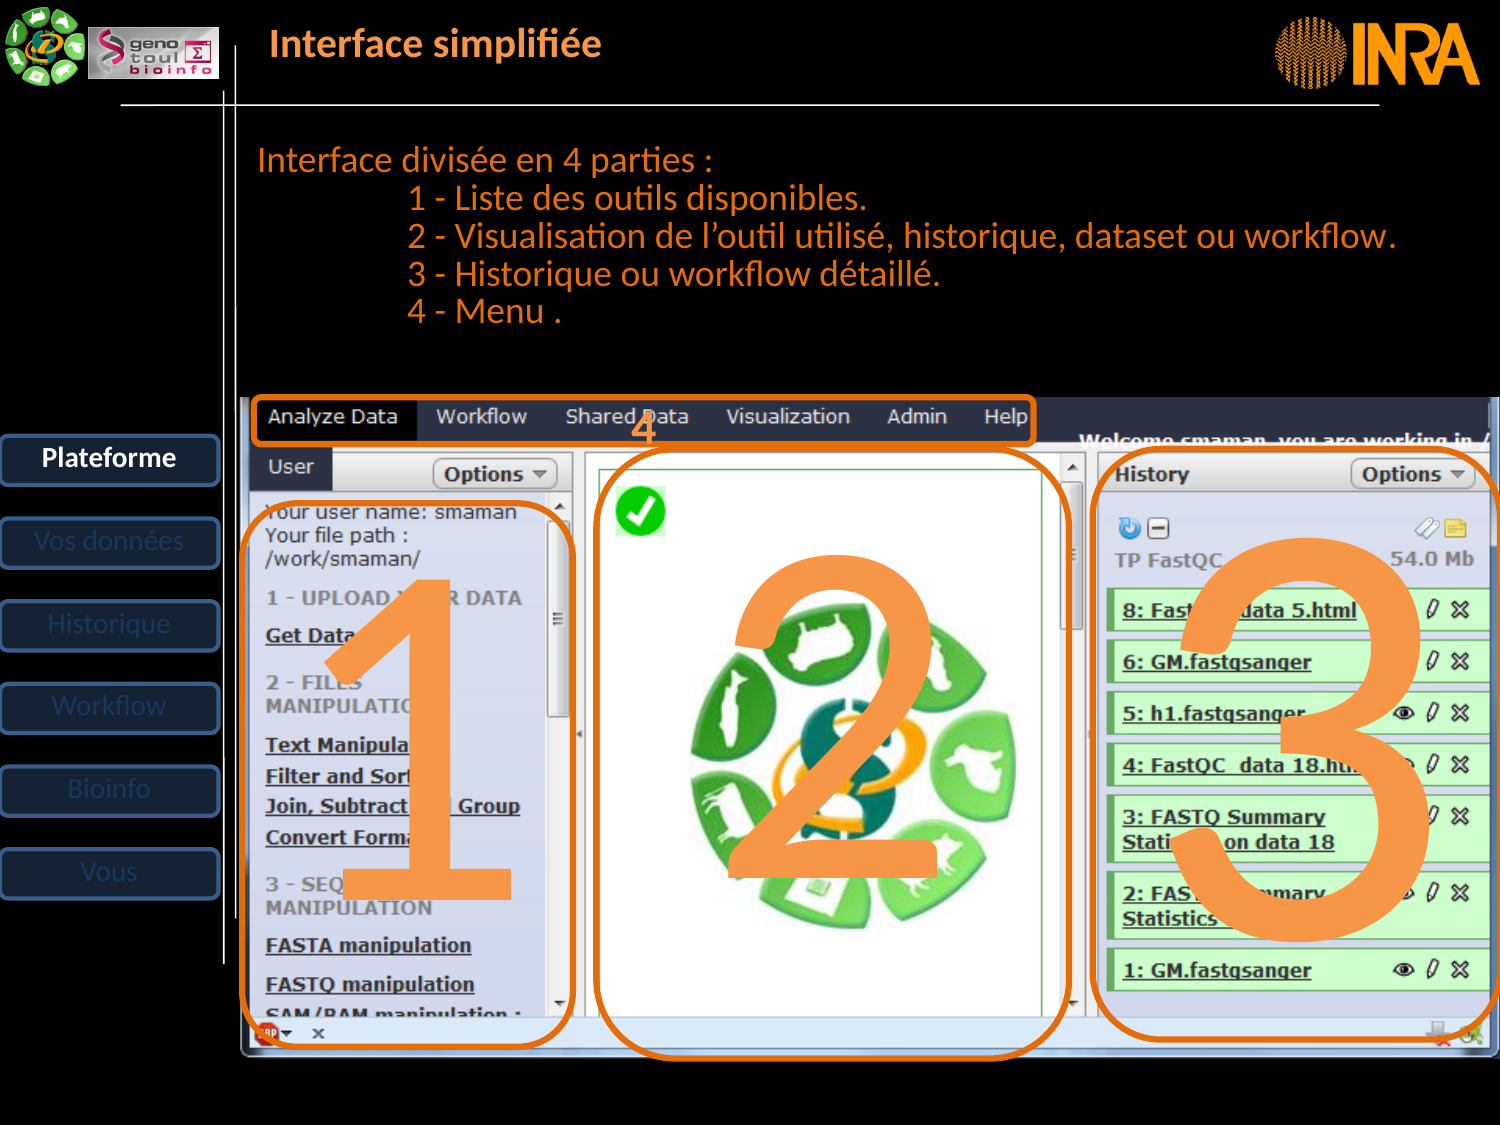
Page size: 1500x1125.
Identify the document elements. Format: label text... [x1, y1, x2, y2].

text_box 3 [1092, 448, 1500, 1040]
text_box 1 [242, 503, 573, 1047]
text_box Vos données [0, 518, 219, 568]
text_box Bioinfo [0, 766, 219, 816]
text_box Vous [0, 849, 219, 899]
text_box 4 [253, 397, 1034, 445]
text_box Workflow [0, 683, 219, 734]
picture [239, 397, 1500, 1059]
text_box Interface simplifiée [253, 19, 1270, 85]
text_box 2 [596, 448, 1070, 1059]
text_box Interface divisée en 4 parties : 1 - Liste des outils disponibles. 2 - Visualisation de l’outil utilisé, historique, dataset ou workflow. 3 - Historique ou workflow détaillé. 4 - Menu . [242, 137, 1500, 384]
text_box Plateforme [0, 435, 219, 486]
text_box Historique [0, 601, 219, 651]
